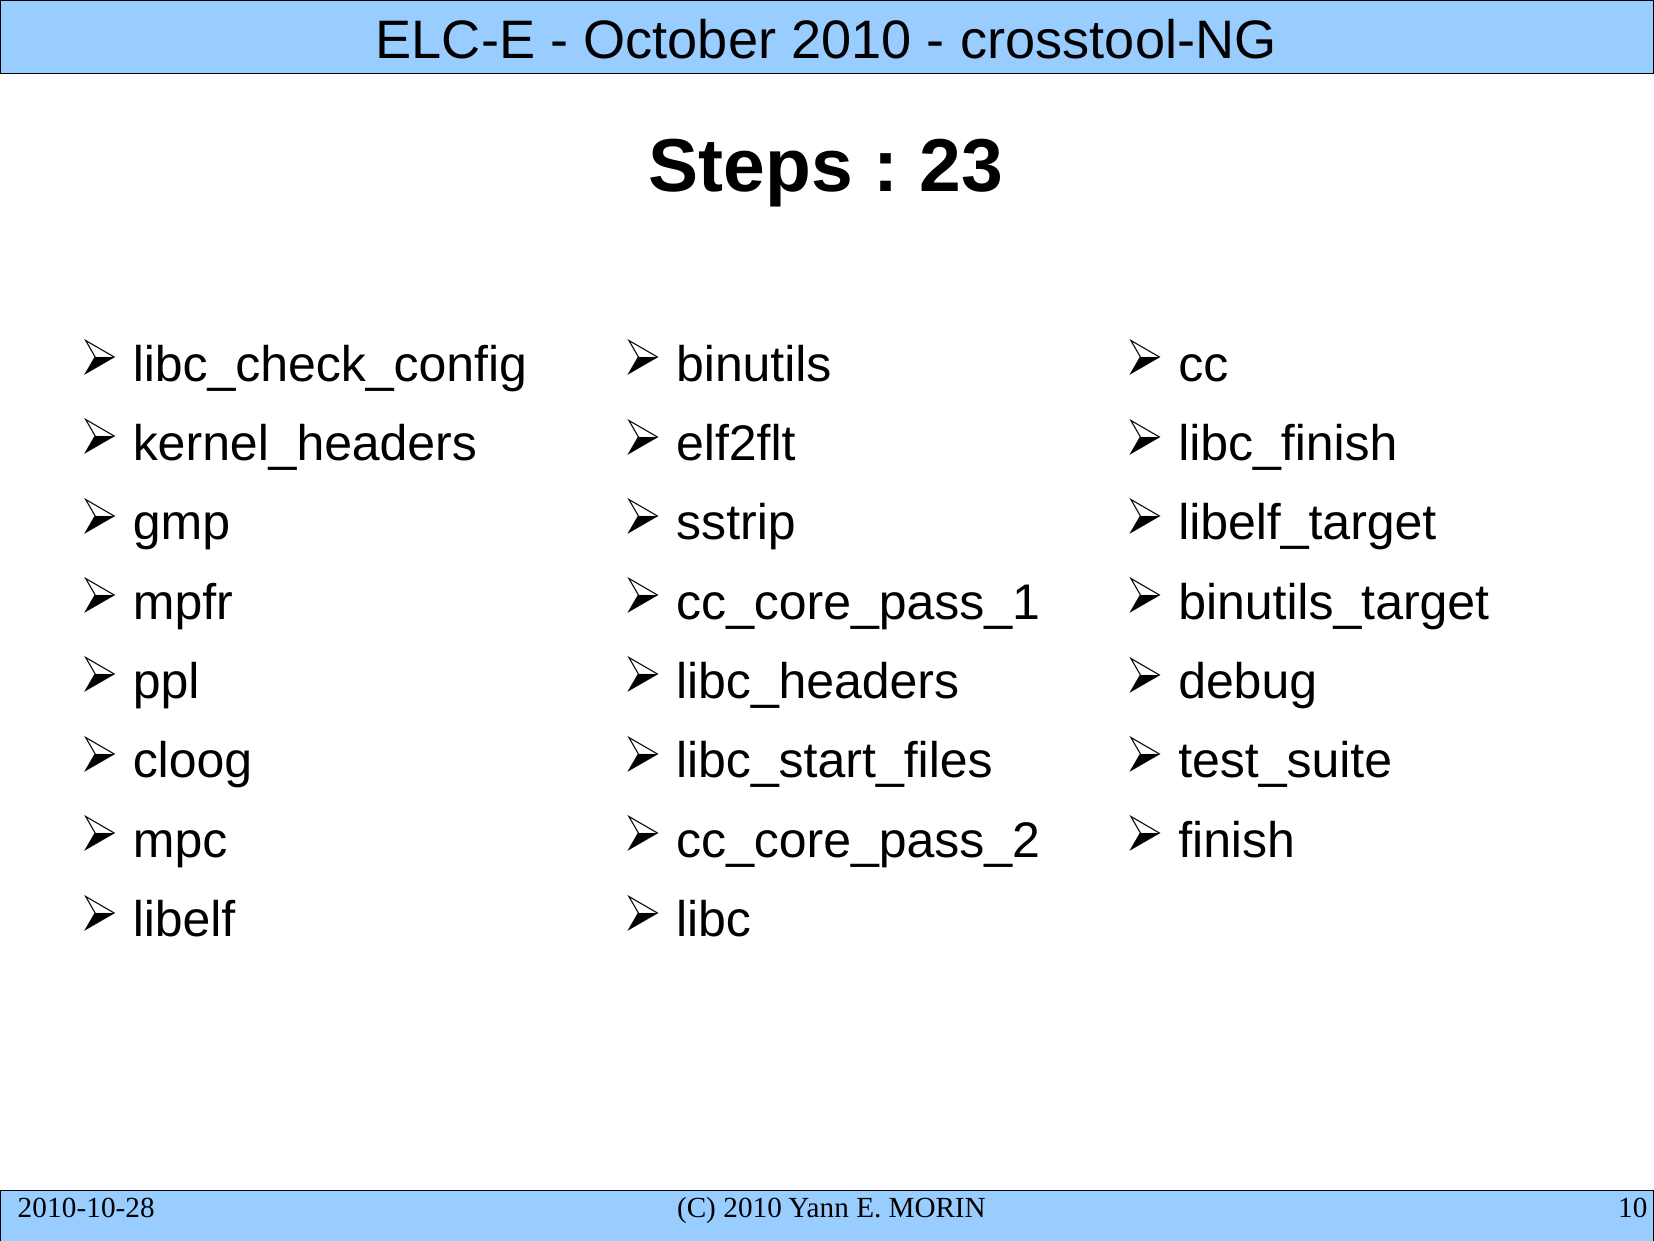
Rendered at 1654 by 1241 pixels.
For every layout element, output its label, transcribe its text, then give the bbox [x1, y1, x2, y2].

list libc_check_config kernel_headers gmp mpfr ppl cloog mpc libelf [62, 335, 605, 1126]
title ELC-E - October 2010 - crosstool-NG [82, 0, 1571, 79]
list cc libc_finish libelf_target binutils_target debug test_suite finish [1107, 335, 1654, 1126]
list binutils elf2flt sstrip cc_core_pass_1 libc_headers libc_start_files cc_core_pass_2 libc [605, 335, 1107, 1126]
list Steps : 23 [167, 123, 1467, 222]
